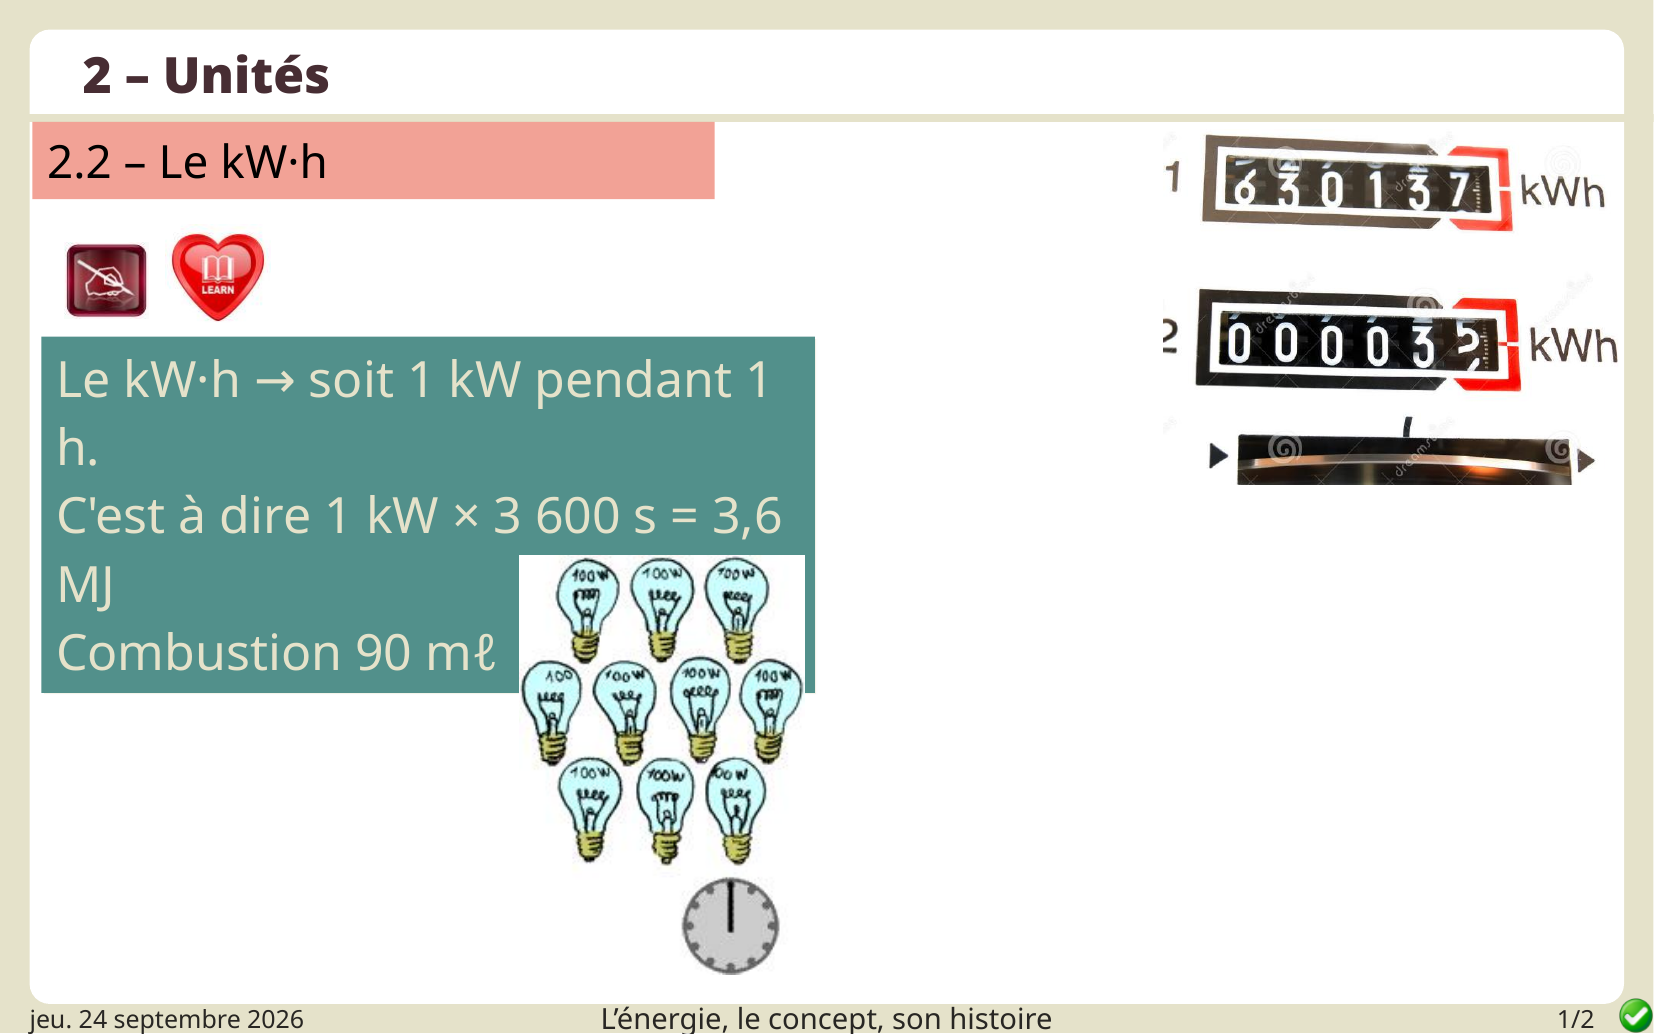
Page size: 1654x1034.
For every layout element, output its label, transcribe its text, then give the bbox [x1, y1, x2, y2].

picture [64, 242, 149, 319]
picture [519, 555, 805, 975]
text_box 2.2 – Le kW·h [32, 121, 715, 192]
title 2 – Unités [82, 29, 1619, 119]
text_box Le kW·h → soit 1 kW pendant 1 h. C'est à dire 1 kW × 3 600 s = 3,6 MJ Combustion 90 mℓ de pétrole [41, 336, 815, 523]
picture [165, 224, 271, 323]
picture [1163, 129, 1624, 485]
picture [1618, 997, 1654, 1034]
